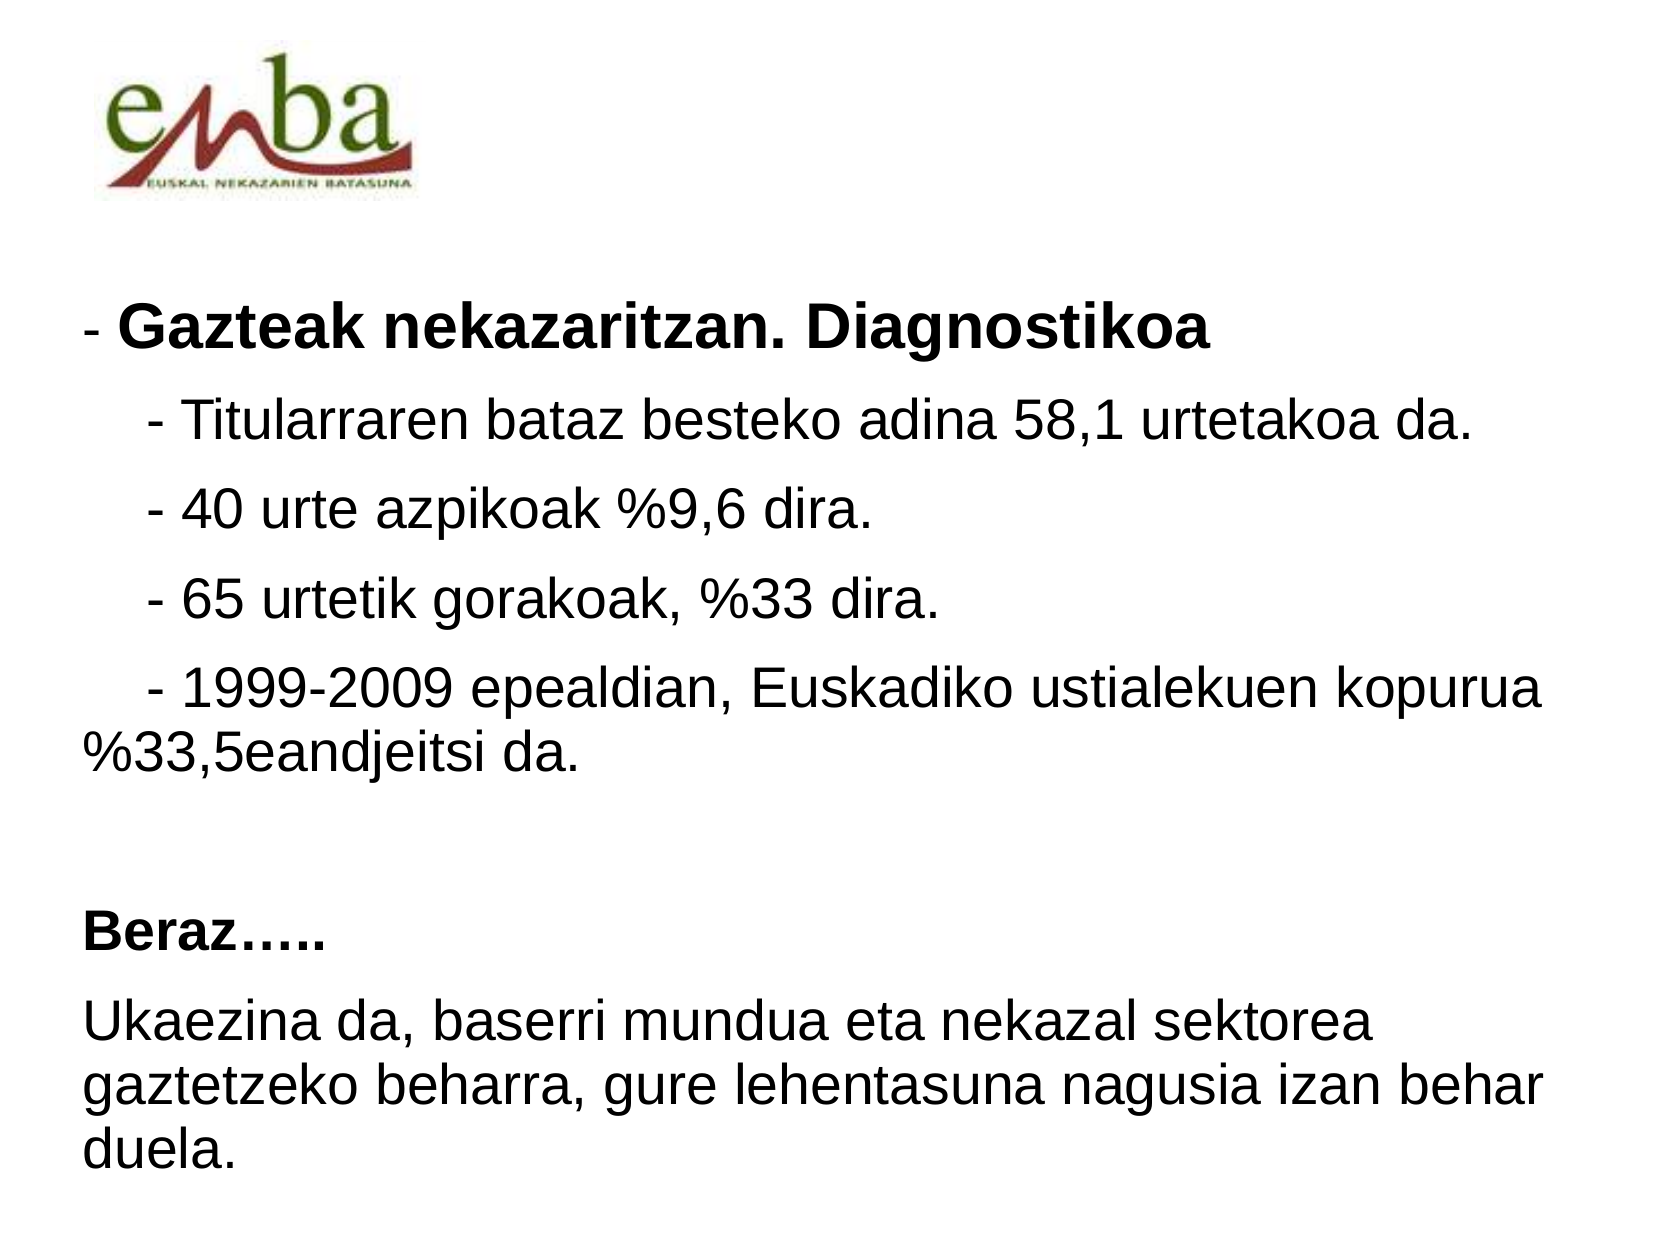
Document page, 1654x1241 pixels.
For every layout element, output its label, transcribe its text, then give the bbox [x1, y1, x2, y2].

list - Gazteak nekazaritzan. Diagnostikoa - Titularraren bataz besteko adina 58,1 urtetakoa da. - 40 urte azpikoak %9,6 dira. - 65 urtetik gorakoak, %33 dira. - 1999-2009 epealdian, Euskadiko ustialekuen kopurua %33,5eandjeitsi da. Beraz….. Ukaezina da, baserri mundua eta nekazal sektorea gaztetzeko beharra, gure lehentasuna nagusia izan behar duela. [82, 290, 1571, 1182]
picture [94, 40, 426, 201]
